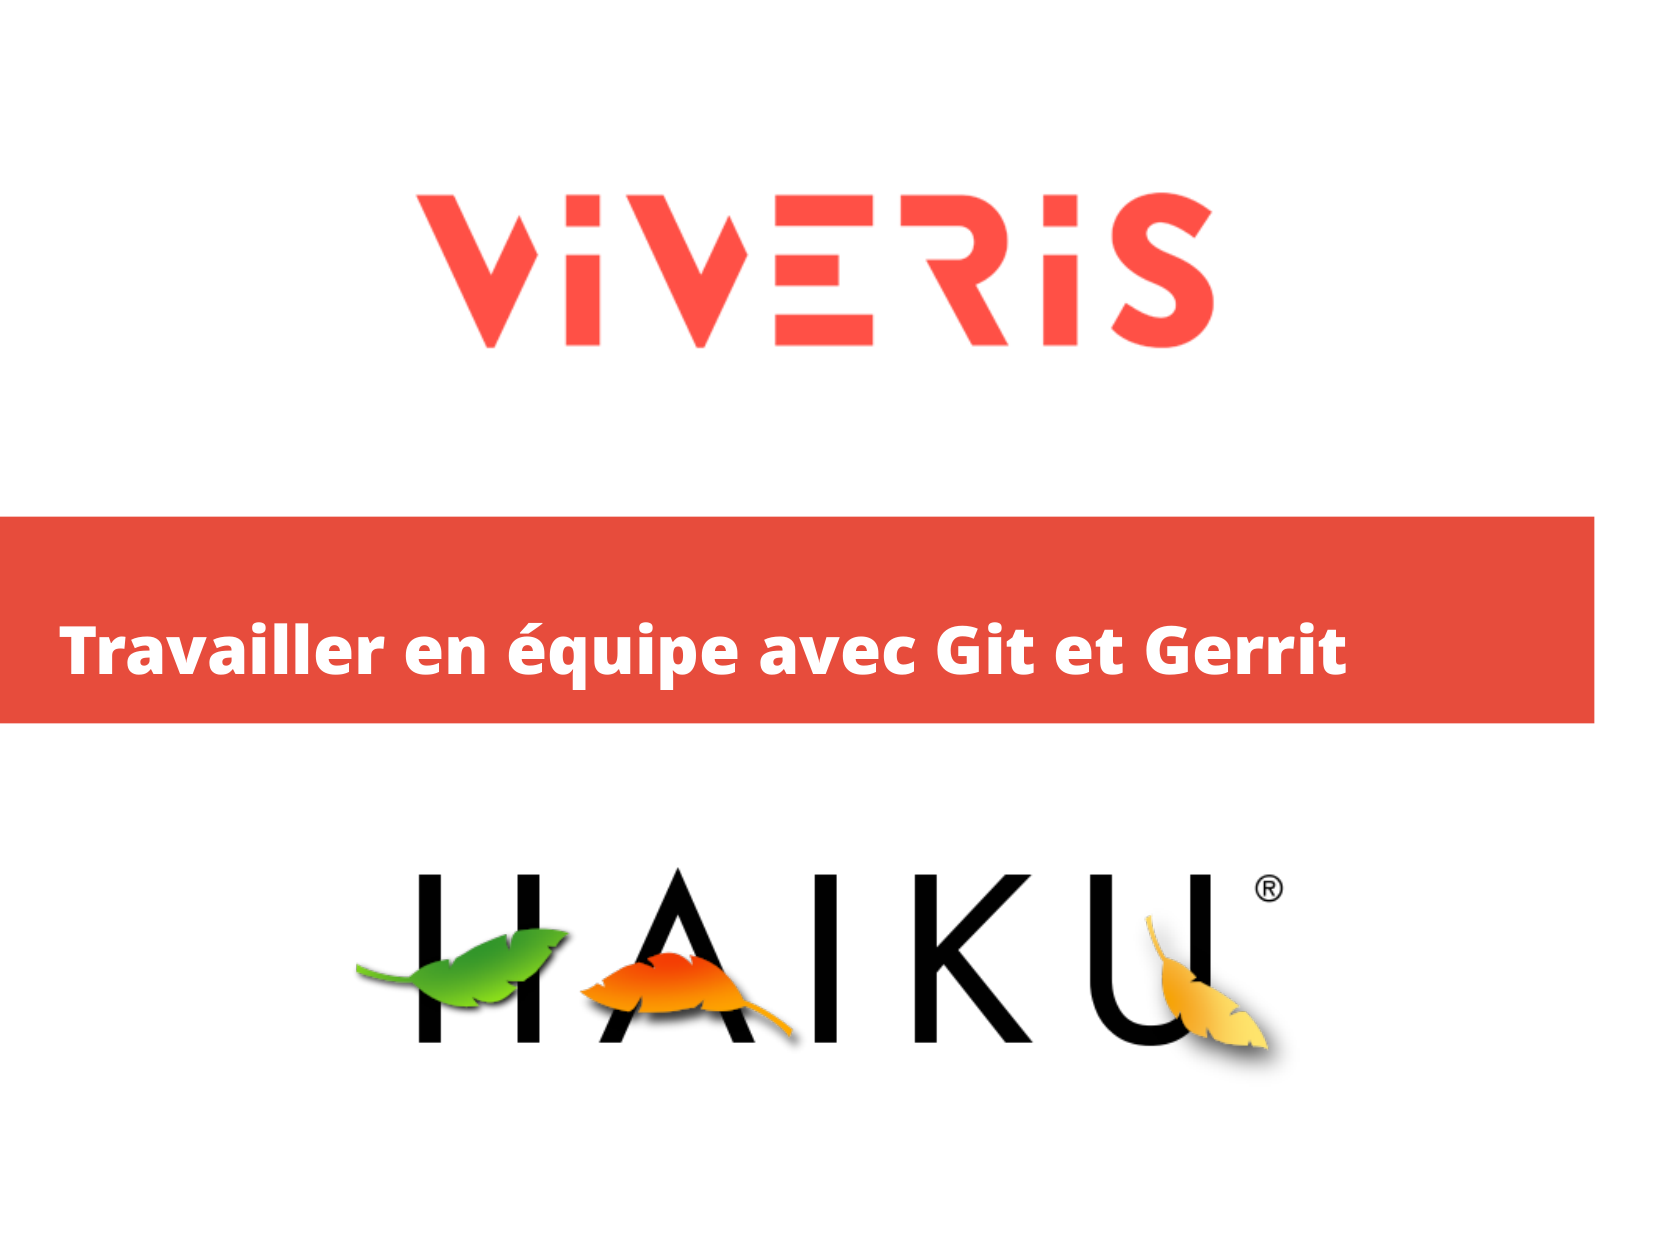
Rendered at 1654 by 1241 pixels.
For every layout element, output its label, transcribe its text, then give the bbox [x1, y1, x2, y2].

picture [352, 867, 1300, 1087]
picture [401, 177, 1229, 365]
title Travailler en équipe avec Git et Gerrit [59, 546, 1595, 694]
